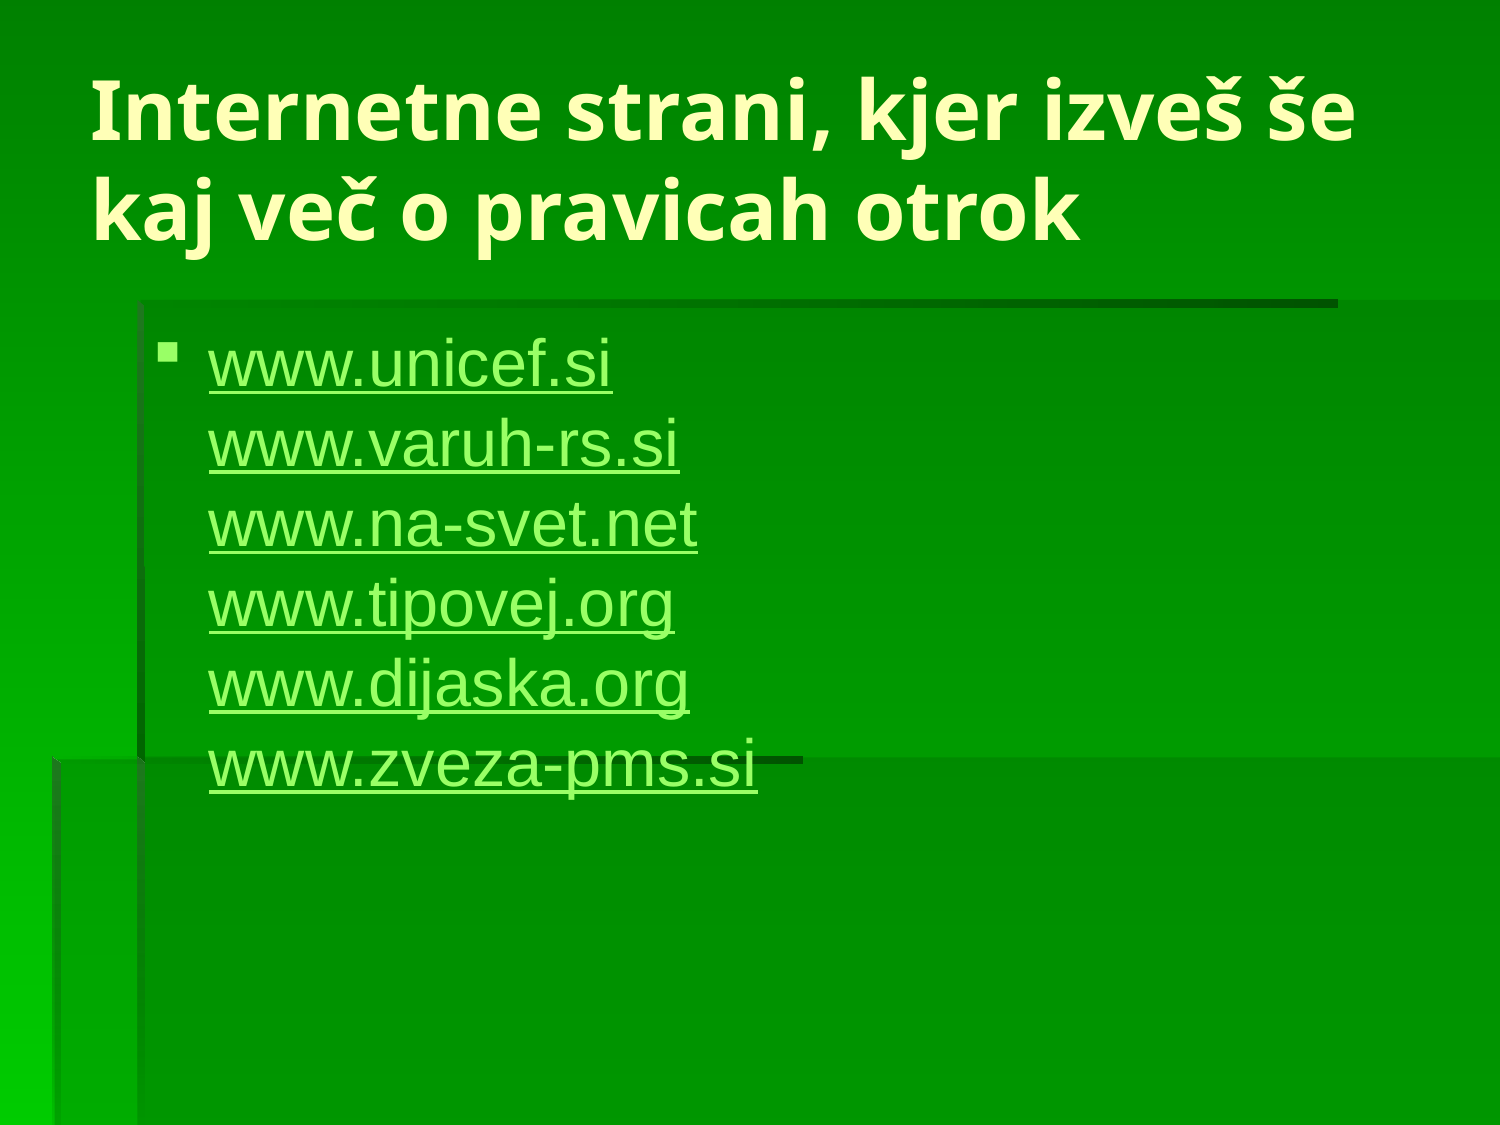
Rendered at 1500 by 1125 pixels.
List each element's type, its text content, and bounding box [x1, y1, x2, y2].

title Internetne strani, kjer izveš še kaj več o pravicah otrok [75, 40, 1451, 275]
list www.unicef.si www.varuh-rs.si www.na-svet.net www.tipovej.org www.dijaska.org www.zveza-pms.si [137, 312, 1451, 1000]
